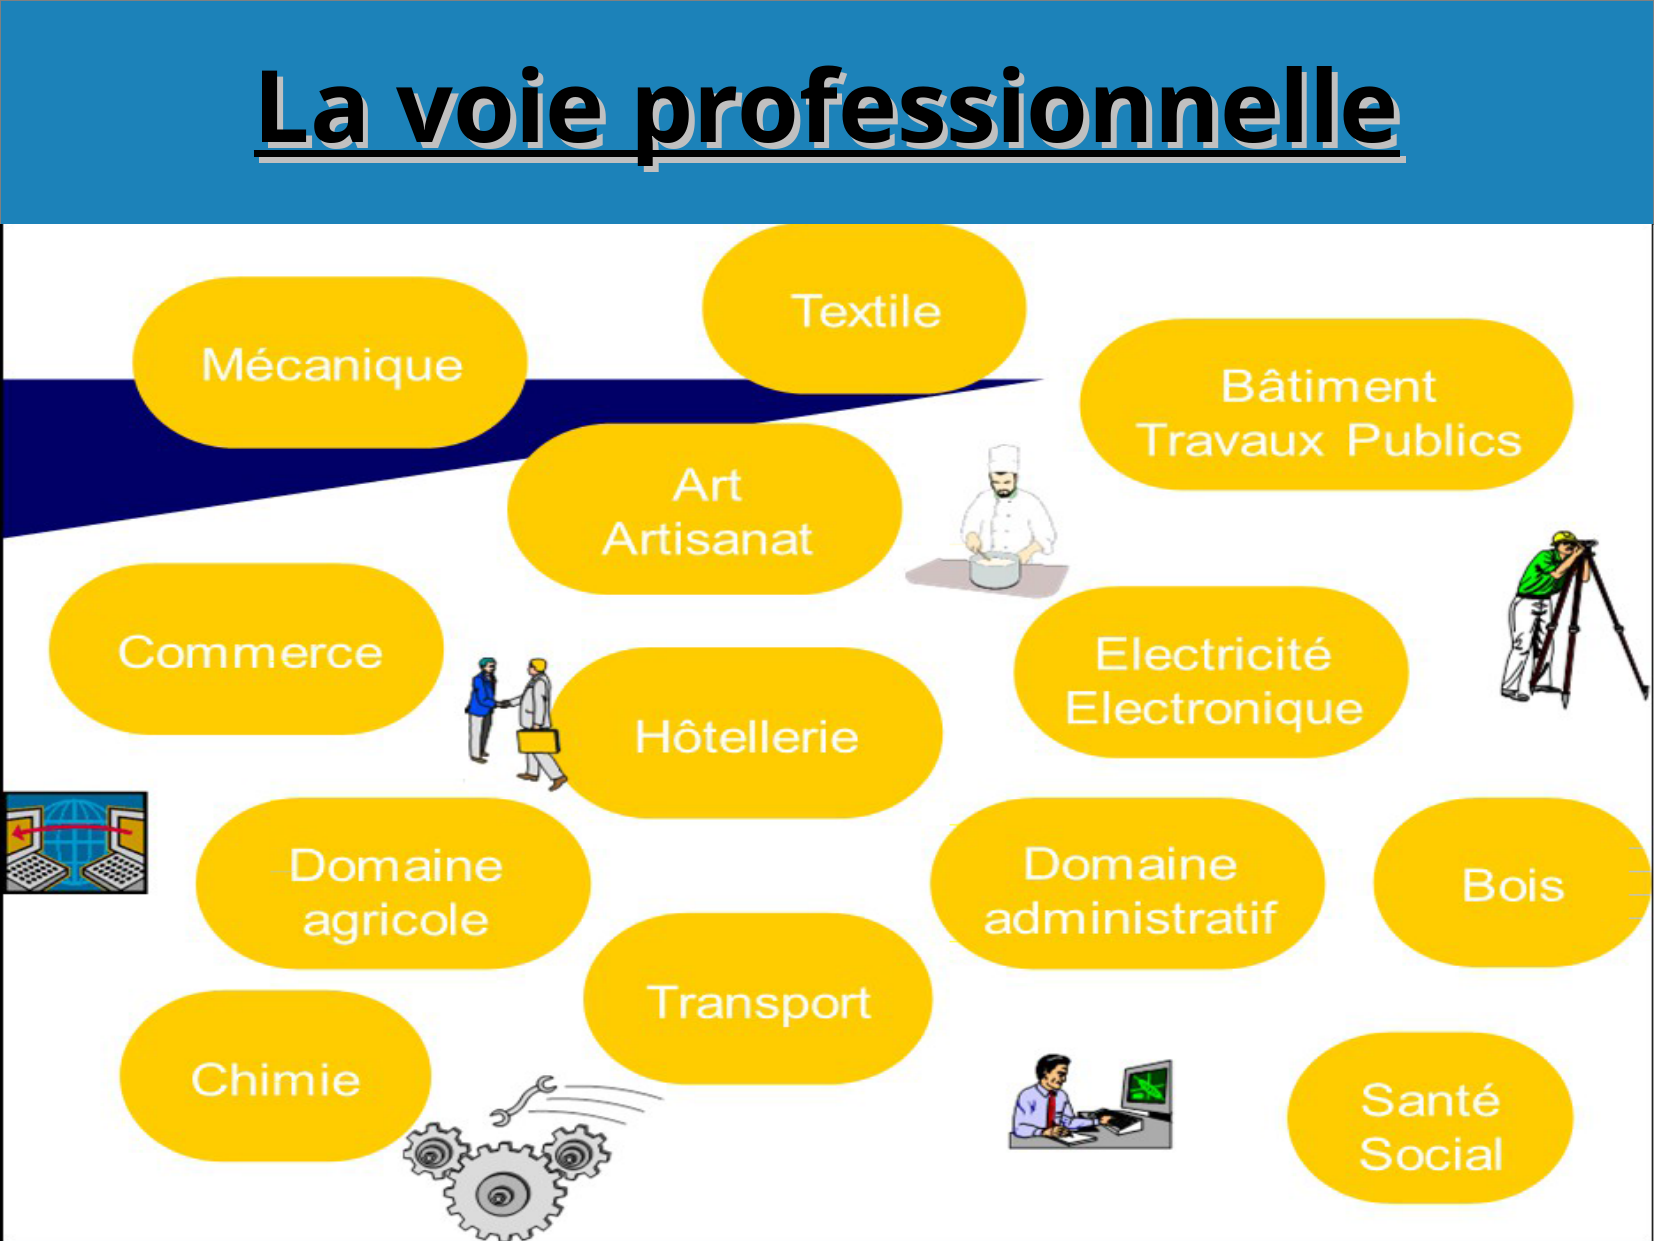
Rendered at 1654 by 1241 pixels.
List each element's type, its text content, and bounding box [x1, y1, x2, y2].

title La voie professionnelle [82, 0, 1571, 208]
picture [0, 224, 1654, 1241]
text_box [0, 0, 1654, 224]
